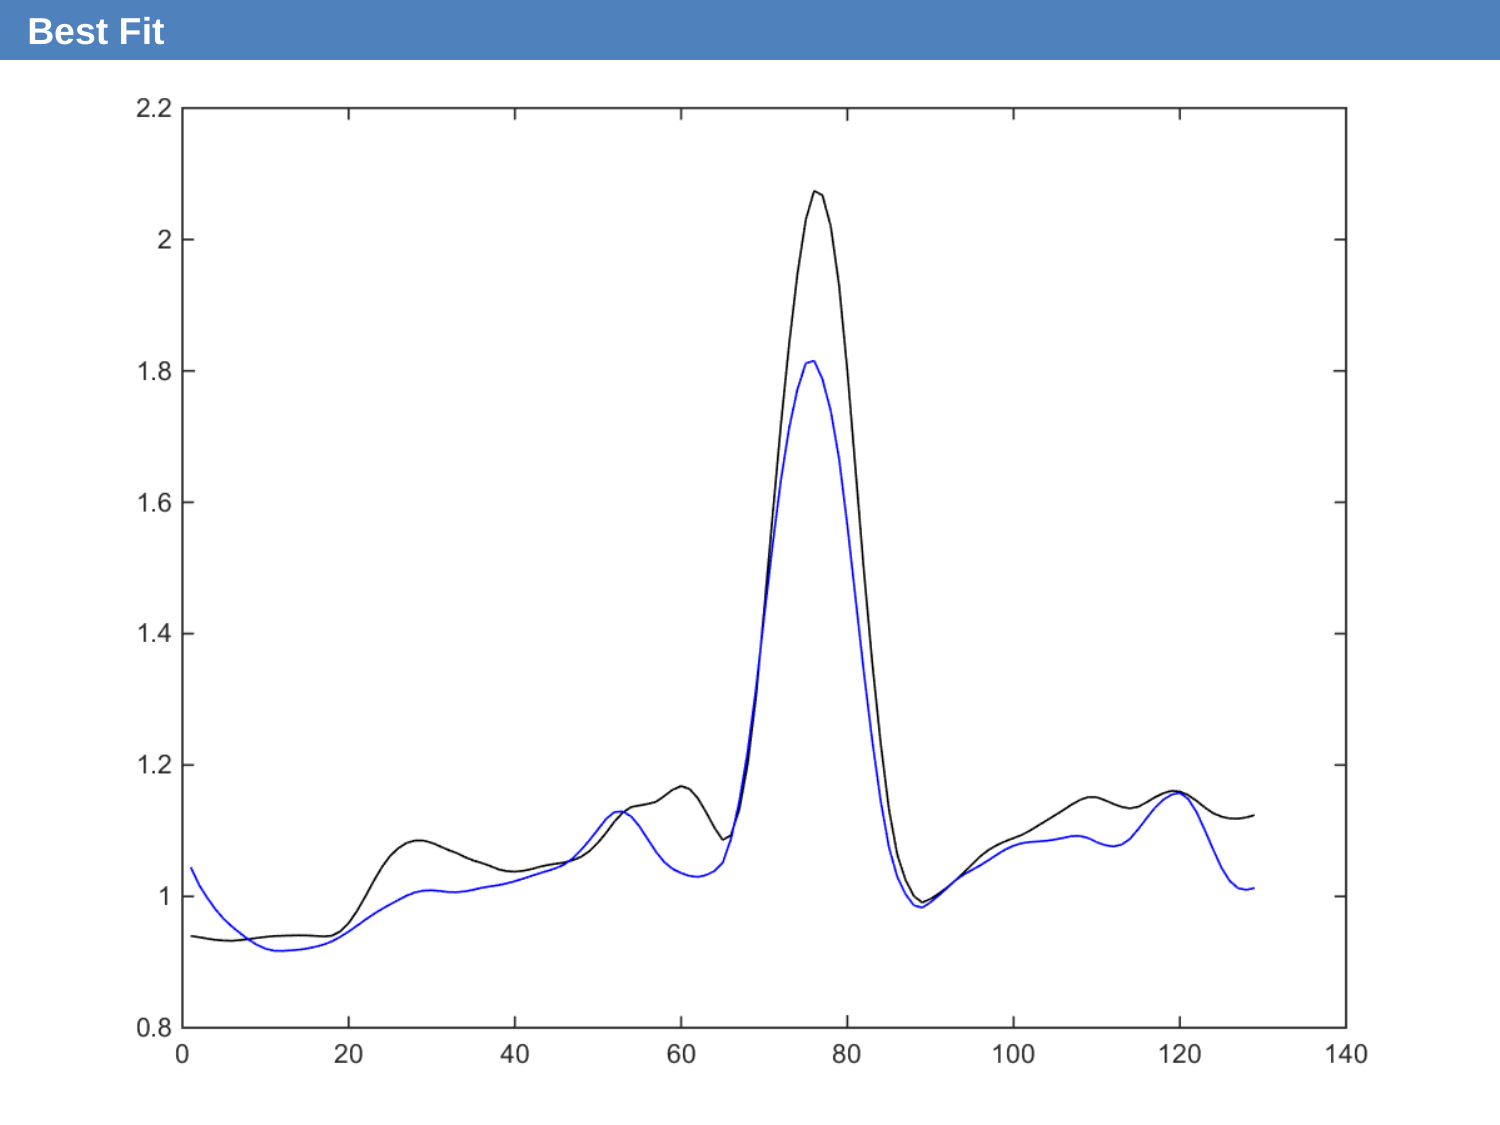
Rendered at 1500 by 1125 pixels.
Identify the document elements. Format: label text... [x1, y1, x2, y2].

picture [125, 87, 1375, 1078]
text_box Best Fit [12, 0, 1038, 60]
